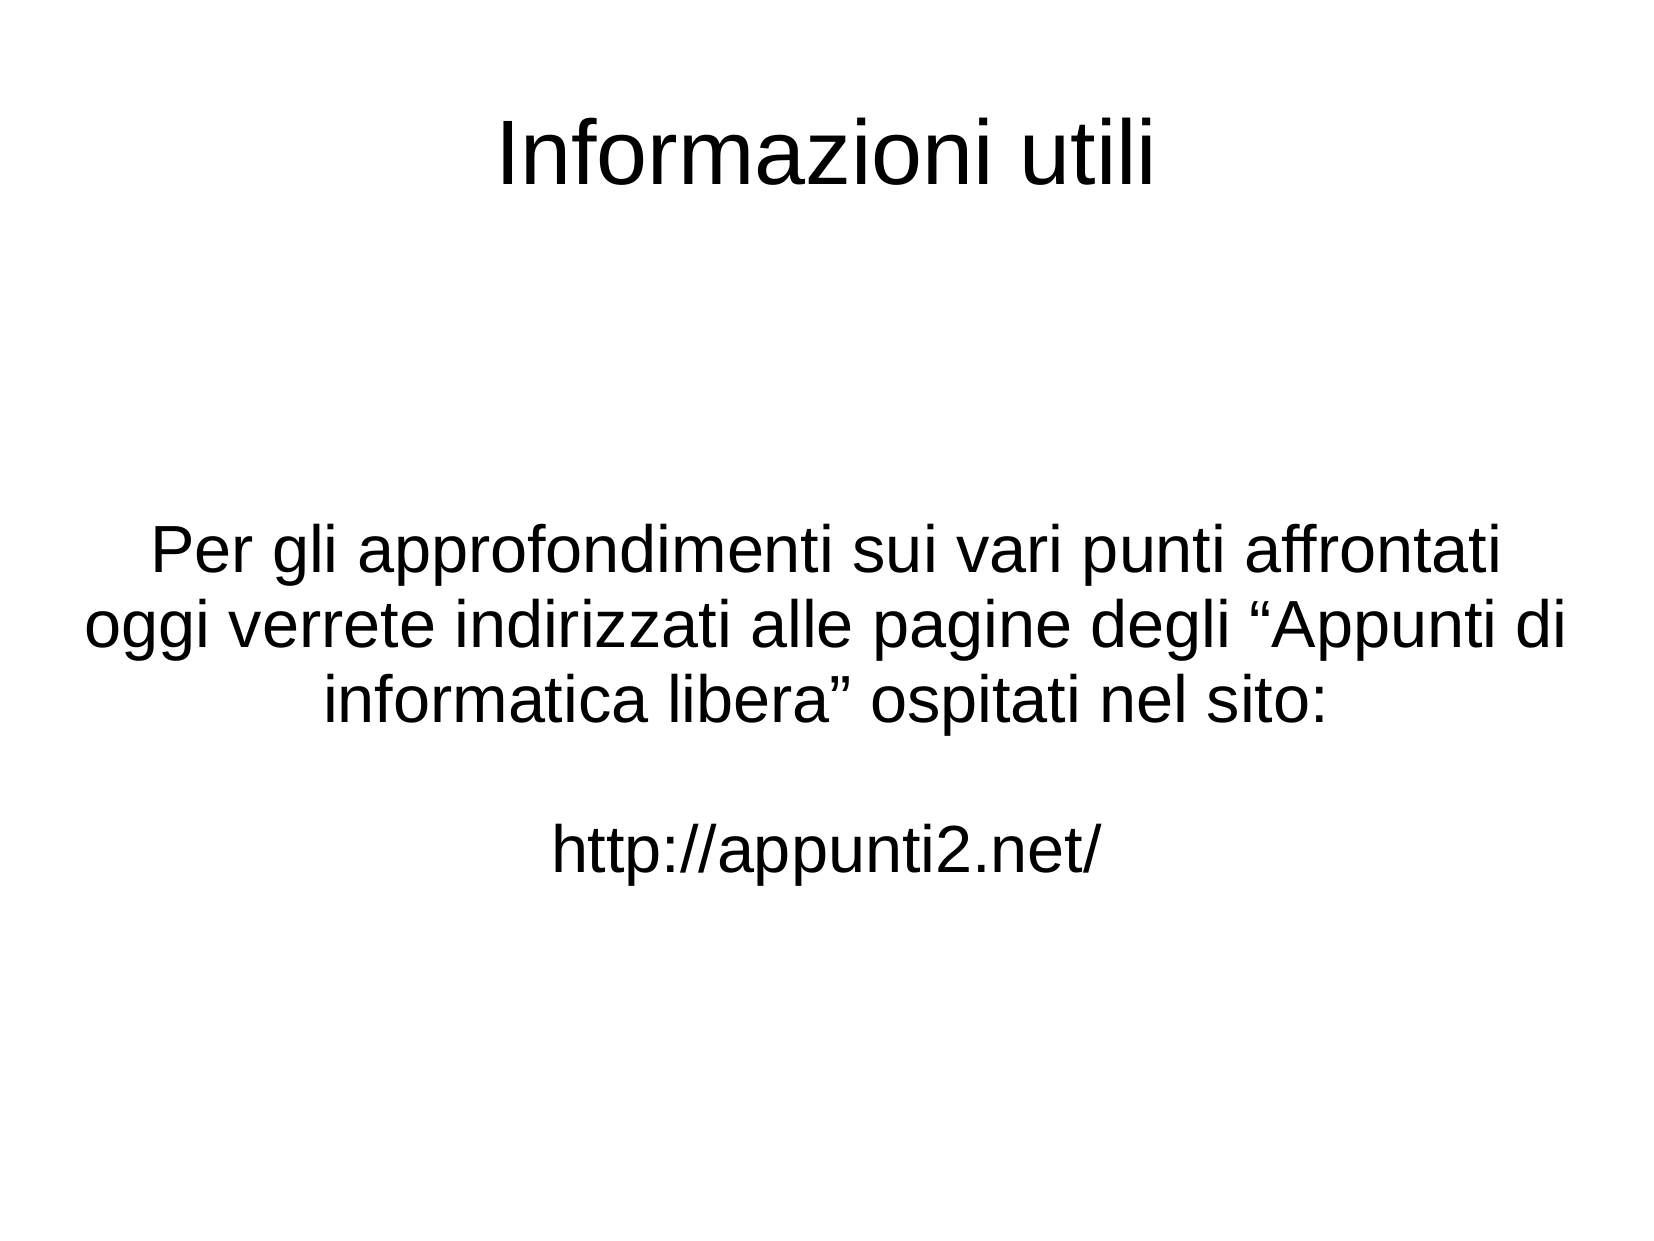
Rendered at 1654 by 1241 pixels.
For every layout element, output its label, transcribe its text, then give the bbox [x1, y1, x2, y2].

title Informazioni utili [82, 56, 1571, 250]
subtitle Per gli approfondimenti sui vari punti affrontati oggi verrete indirizzati alle pagine degli “Appunti di informatica libera” ospitati nel sito: http://appunti2.net/ [82, 290, 1571, 1109]
